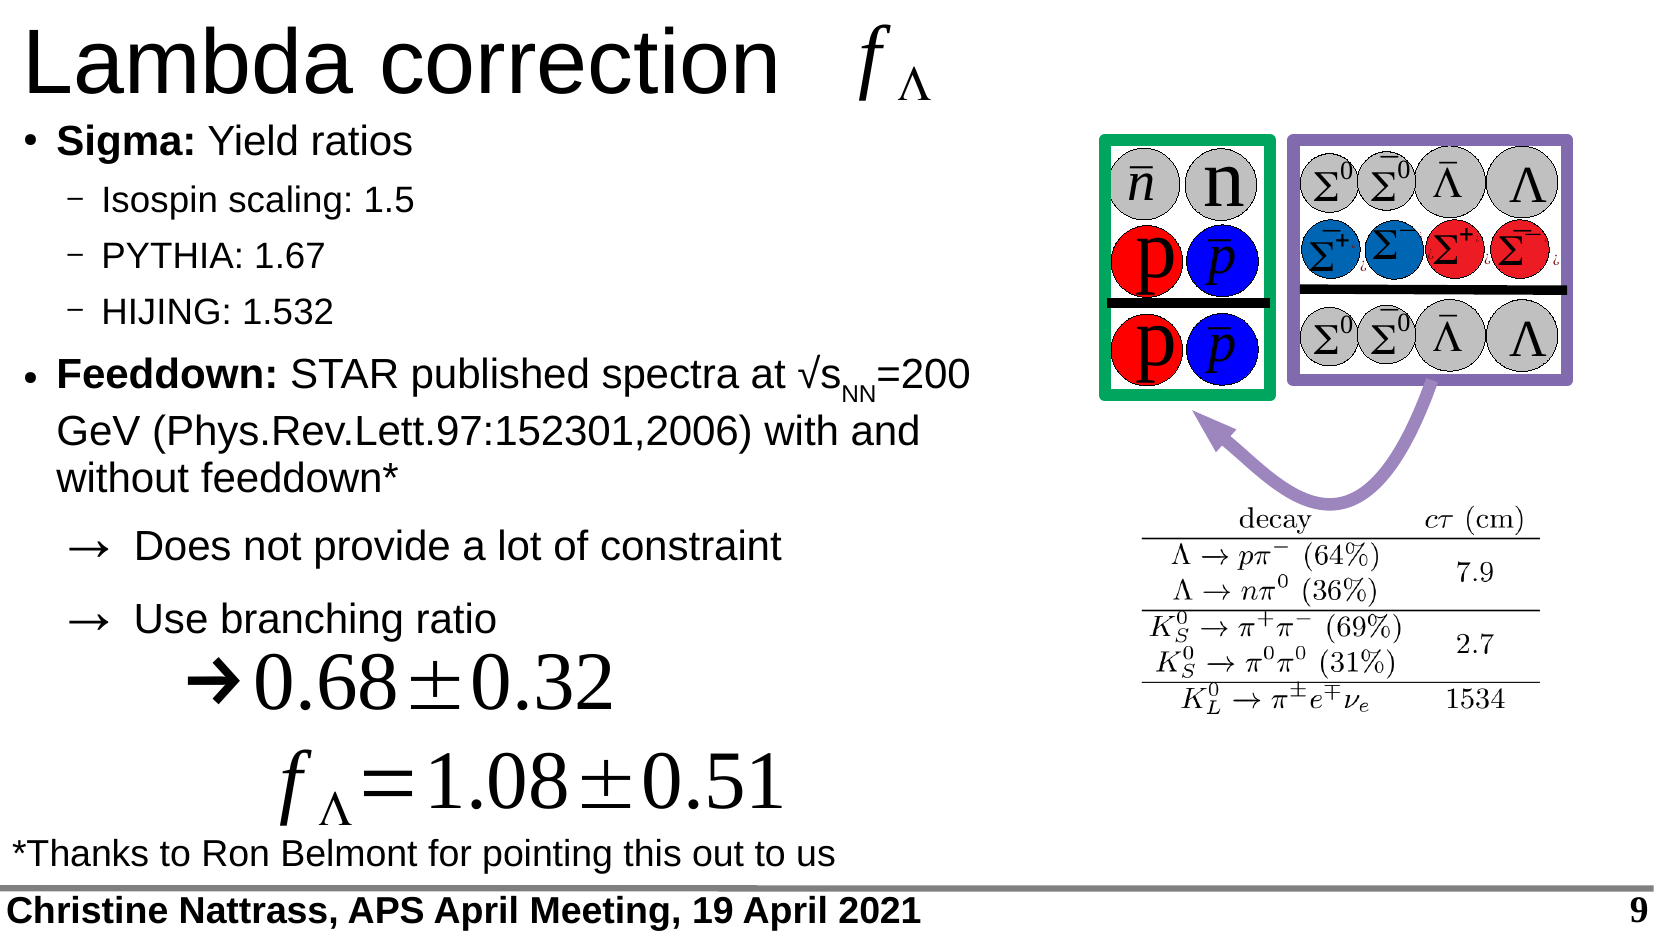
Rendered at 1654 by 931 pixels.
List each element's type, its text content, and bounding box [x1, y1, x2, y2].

text_box Λ [1494, 302, 1581, 375]
text_box p [1120, 195, 1207, 303]
text_box [1311, 219, 1350, 227]
title Lambda correction [0, 0, 977, 140]
text_box *Thanks to Ron Belmont for pointing this out to us [0, 825, 1108, 882]
picture [1141, 505, 1540, 718]
text_box [1315, 274, 1347, 279]
text_box Λ [1573, 149, 1581, 222]
chart [270, 735, 793, 829]
chart [1427, 313, 1469, 354]
text_box n [1188, 146, 1264, 232]
text_box [1414, 146, 1494, 218]
text_box [1186, 319, 1259, 386]
chart [1365, 307, 1414, 357]
chart [1308, 155, 1357, 204]
text_box [1500, 219, 1540, 227]
text_box [1111, 154, 1123, 211]
text_box [1186, 230, 1259, 297]
text_box [1111, 237, 1120, 286]
chart [1308, 309, 1357, 358]
chart [1198, 311, 1242, 375]
text_box [1368, 263, 1421, 280]
text_box [1435, 219, 1475, 227]
text_box [1367, 203, 1406, 211]
text_box [1367, 357, 1406, 364]
text_box [1300, 163, 1308, 203]
text_box [1111, 326, 1120, 374]
text_box [1374, 220, 1414, 228]
text_box [1309, 204, 1350, 213]
text_box [1432, 268, 1478, 279]
chart [848, 9, 939, 103]
text_box [1357, 314, 1365, 355]
chart [1123, 150, 1161, 195]
text_box [1497, 268, 1543, 279]
chart [1427, 159, 1469, 200]
chart [1303, 227, 1564, 274]
text_box n [1188, 124, 1275, 135]
text_box Λ [1494, 149, 1561, 222]
chart [1198, 223, 1242, 286]
text_box [1309, 358, 1350, 366]
text_box [1300, 316, 1308, 357]
chart [175, 635, 623, 728]
text_box [1357, 161, 1365, 201]
text_box [1161, 152, 1180, 195]
list Sigma: Yield ratios Isospin scaling: 1.5 PYTHIA: 1.67 HIJING: 1.532 Feeddown: STAR published spectra at √sNN=200 GeV (Phys.Rev.Lett.97:152301,2006) with and without feeddown* → Does not provide a lot of constraint → Use branching ratio [11, 117, 1051, 657]
text_box [1414, 299, 1494, 372]
chart [1365, 153, 1414, 203]
text_box p [1120, 308, 1207, 389]
